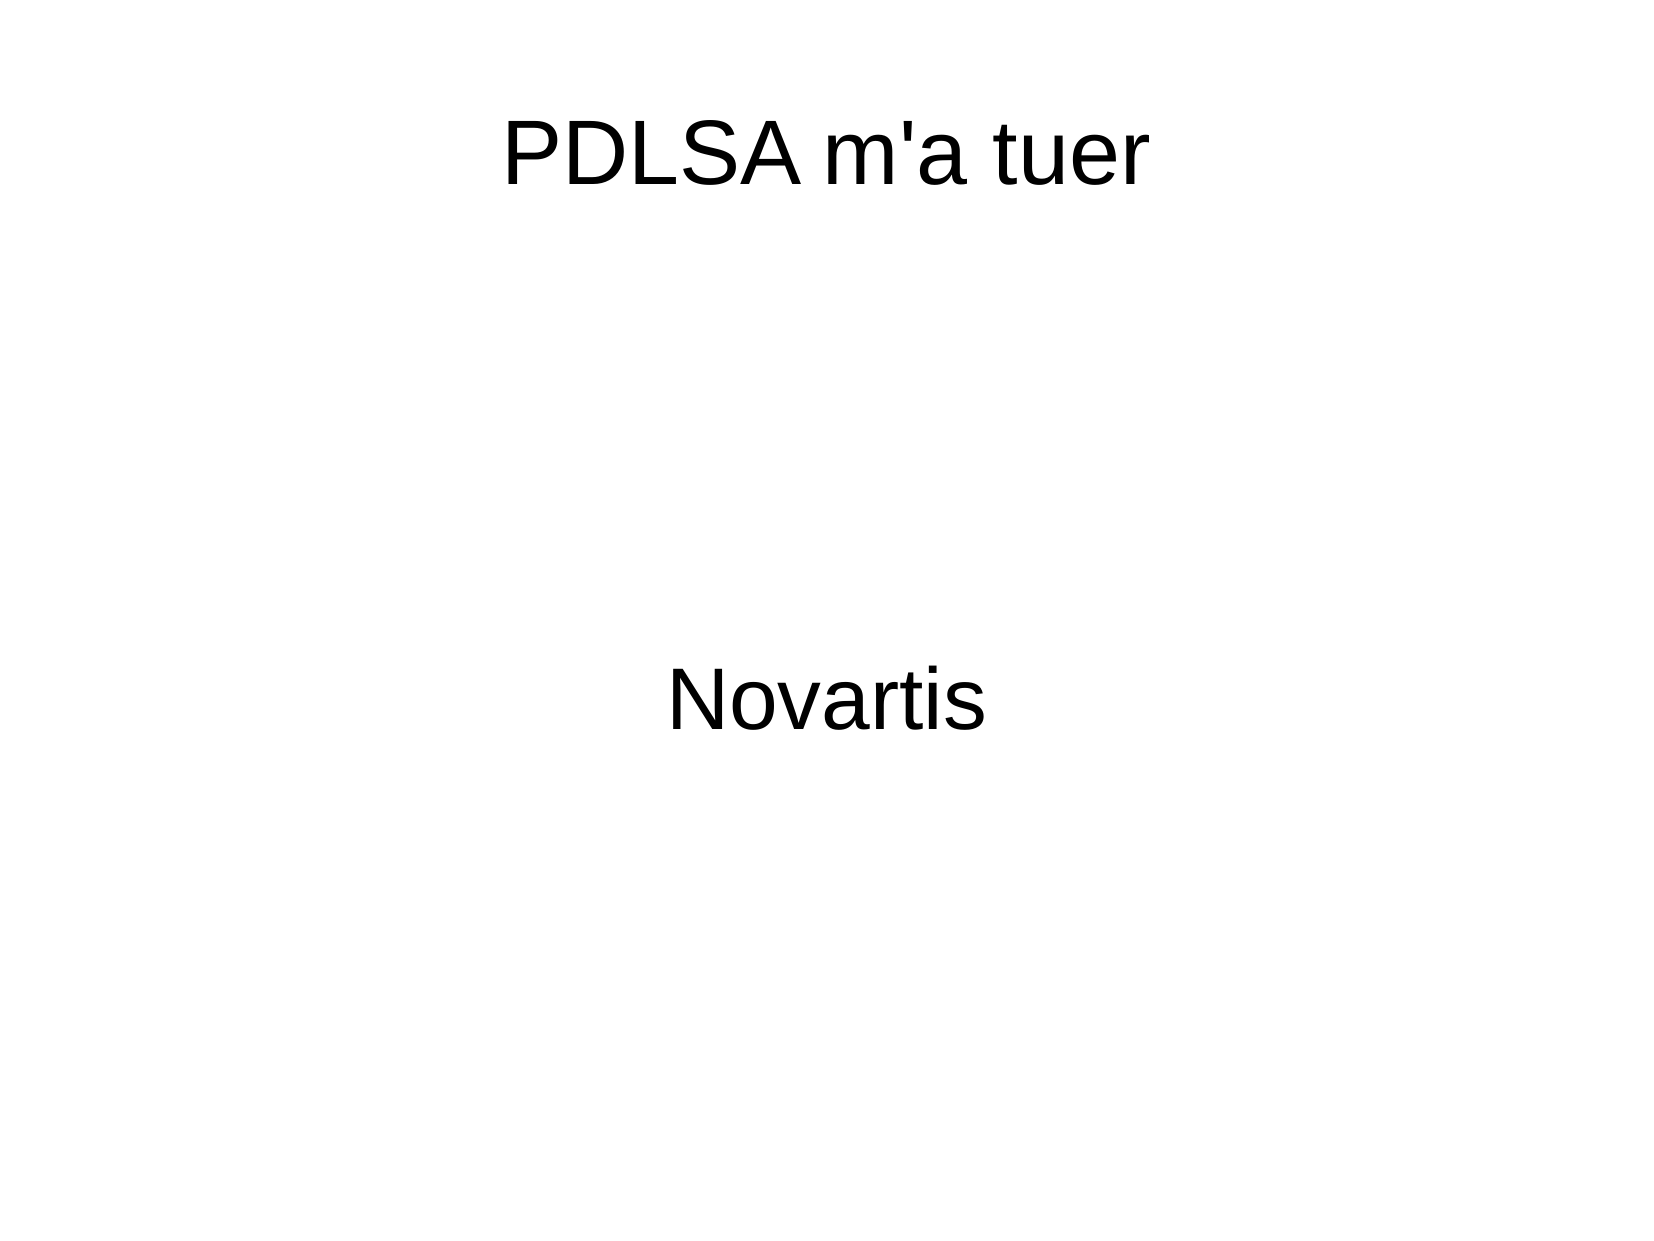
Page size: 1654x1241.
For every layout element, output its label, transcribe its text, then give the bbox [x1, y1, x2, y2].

subtitle Novartis [82, 297, 1571, 1102]
title PDLSA m'a tuer [82, 56, 1571, 250]
